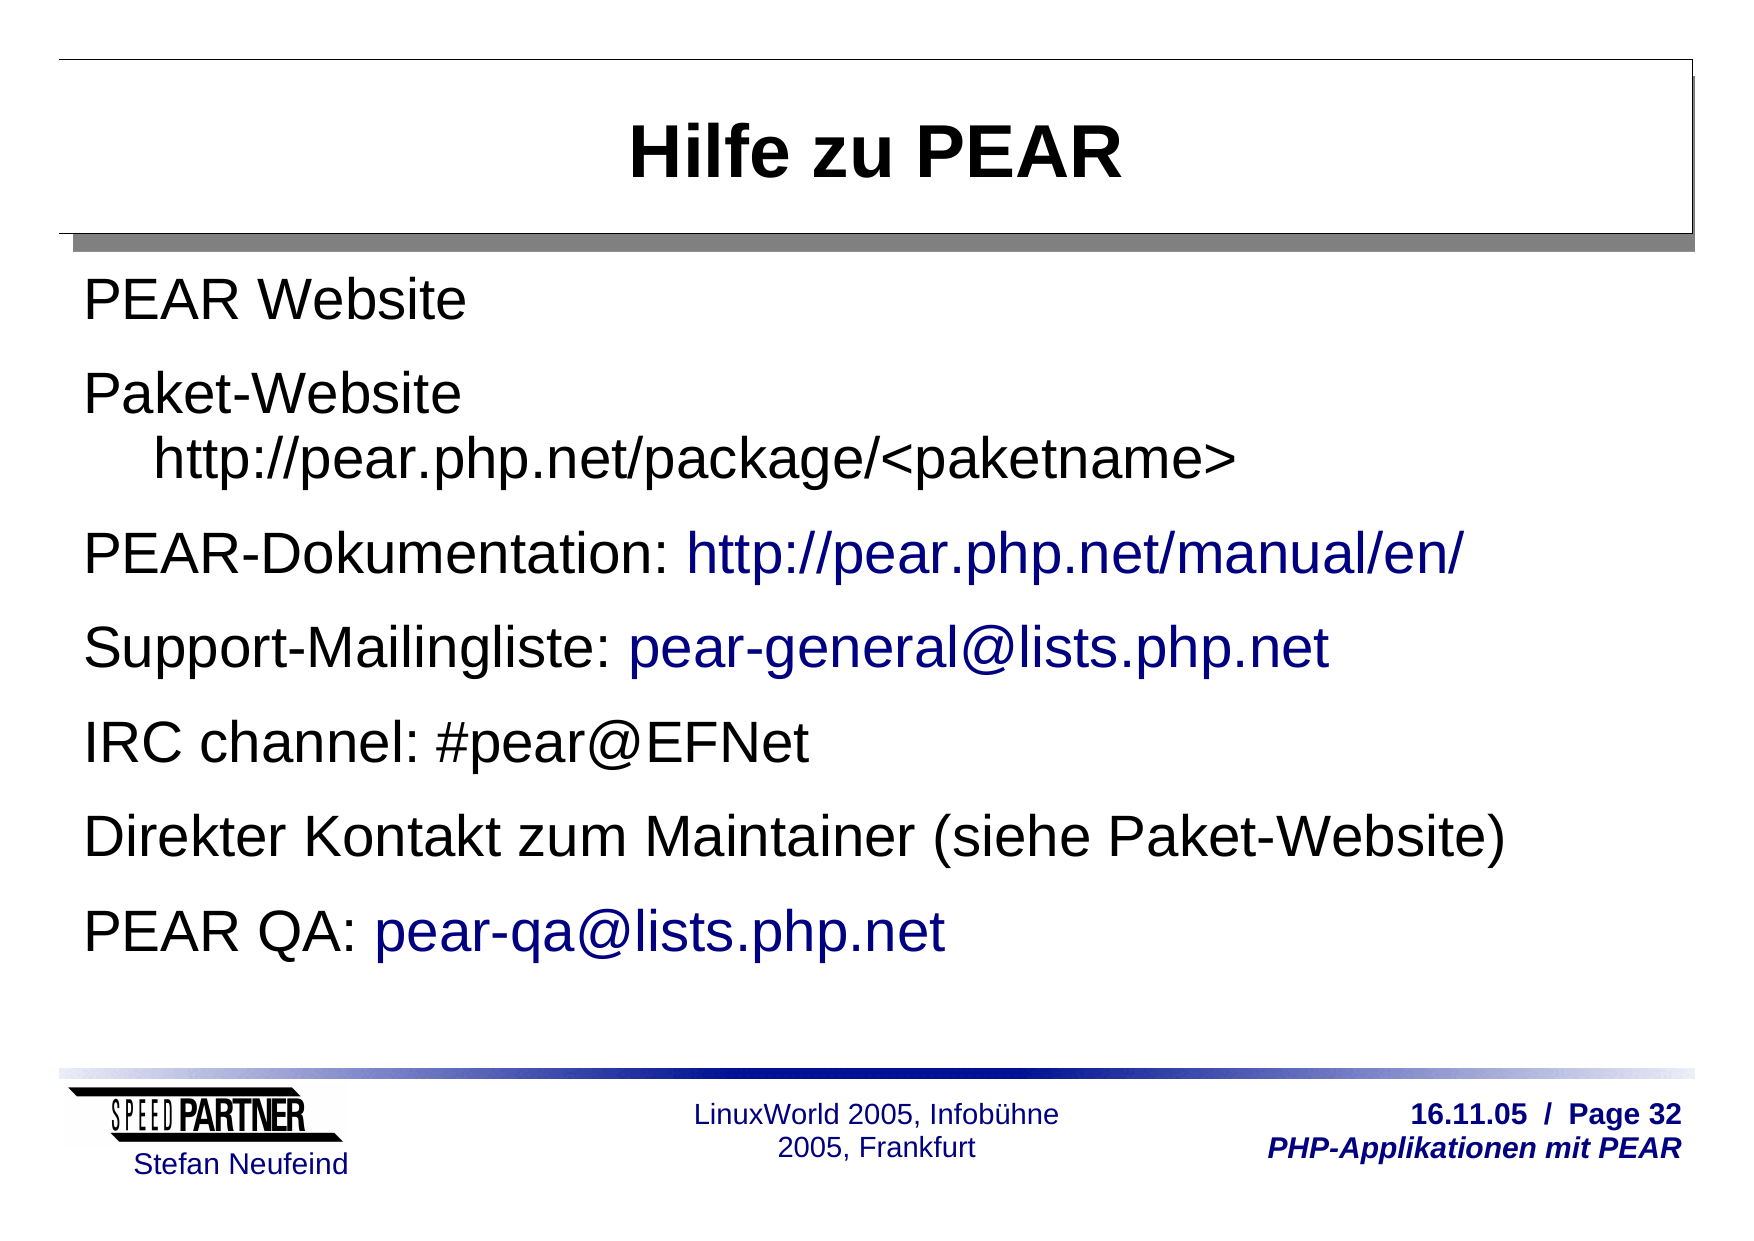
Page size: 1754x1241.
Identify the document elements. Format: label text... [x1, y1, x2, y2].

list PEAR Website Paket-Website http://pear.php.net/package/<paketname> PEAR-Dokumentation: http://pear.php.net/manual/en/ Support-Mailingliste: pear-general@lists.php.net IRC channel: #pear@EFNet Direkter Kontakt zum Maintainer (siehe Paket-Website) PEAR QA: pear-qa@lists.php.net [71, 266, 1695, 1049]
picture [59, 1068, 1695, 1079]
title Hilfe zu PEAR [59, 59, 1695, 244]
picture [64, 1082, 348, 1146]
